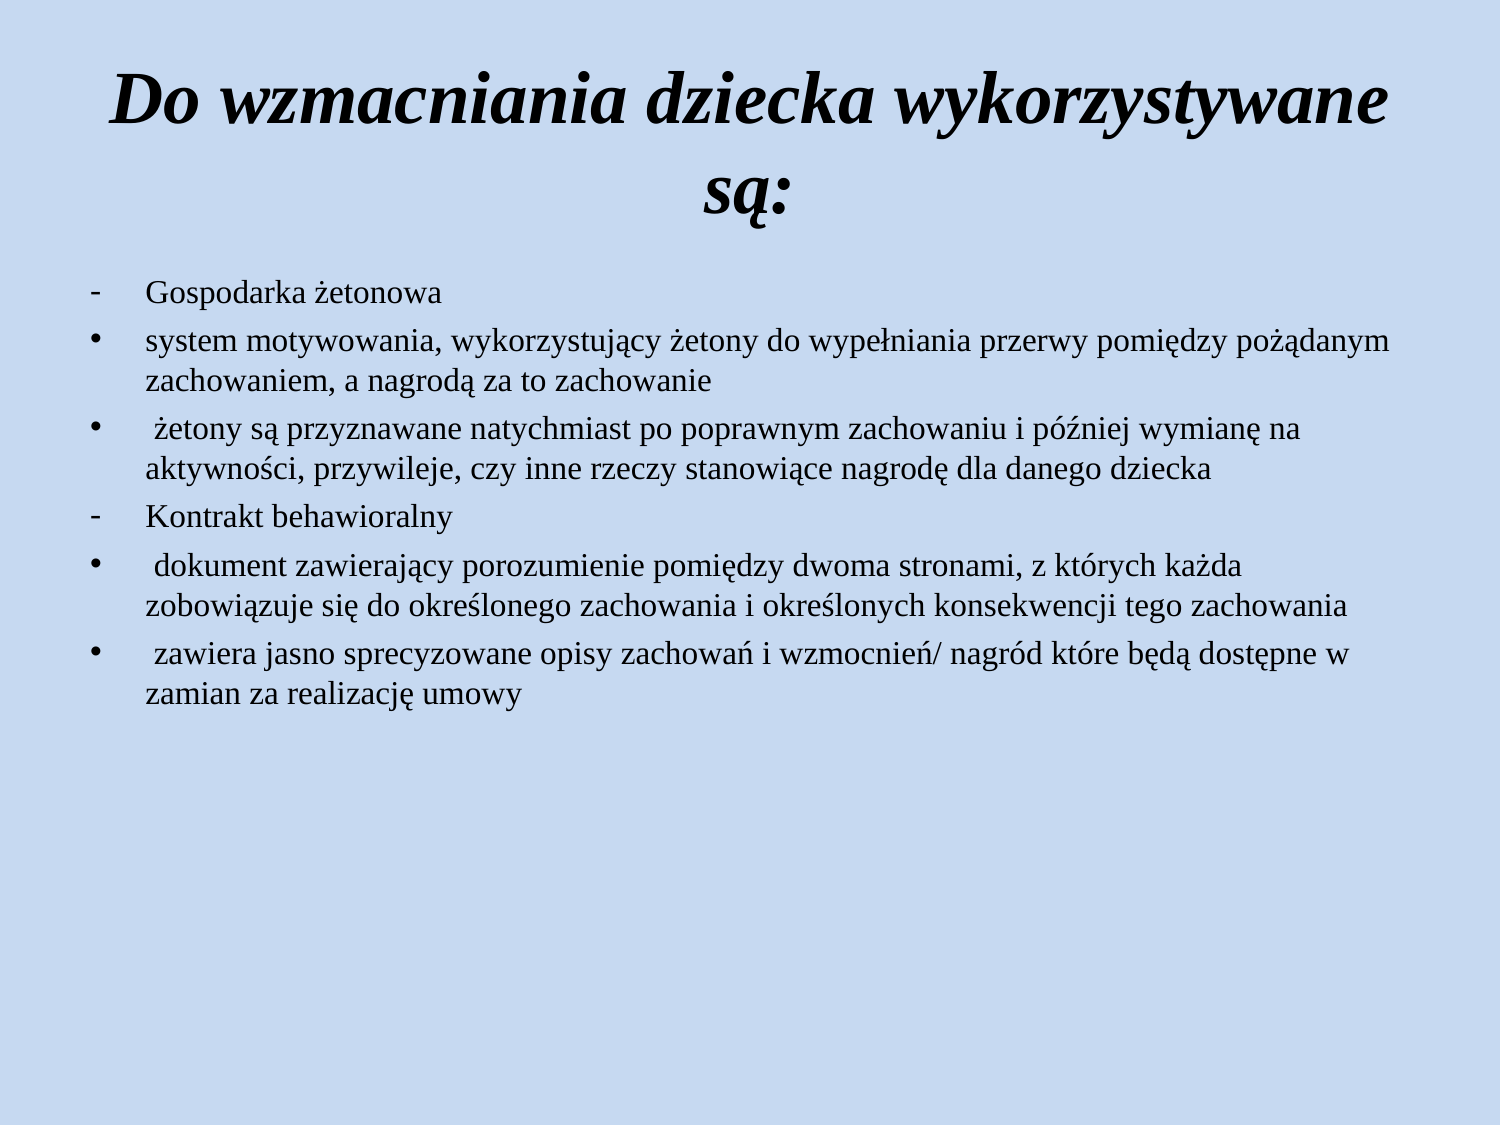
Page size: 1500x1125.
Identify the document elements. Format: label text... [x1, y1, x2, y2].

text_box Do wzmacniania dziecka wykorzystywane są: [75, 45, 1426, 233]
text_box Gospodarka żetonowa system motywowania, wykorzystujący żetony do wypełniania przerwy pomiędzy pożądanym zachowaniem, a nagrodą za to zachowanie żetony są przyznawane natychmiast po poprawnym zachowaniu i później wymianę na aktywności, przywileje, czy inne rzeczy stanowiące nagrodę dla danego dziecka Kontrakt behawioralny dokument zawierający porozumienie pomiędzy dwoma stronami, z których każda zobowiązuje się do określonego zachowania i określonych konsekwencji tego zachowania zawiera jasno sprecyzowane opisy zachowań i wzmocnień/ nagród które będą dostępne w zamian za realizację umowy [75, 262, 1426, 1005]
